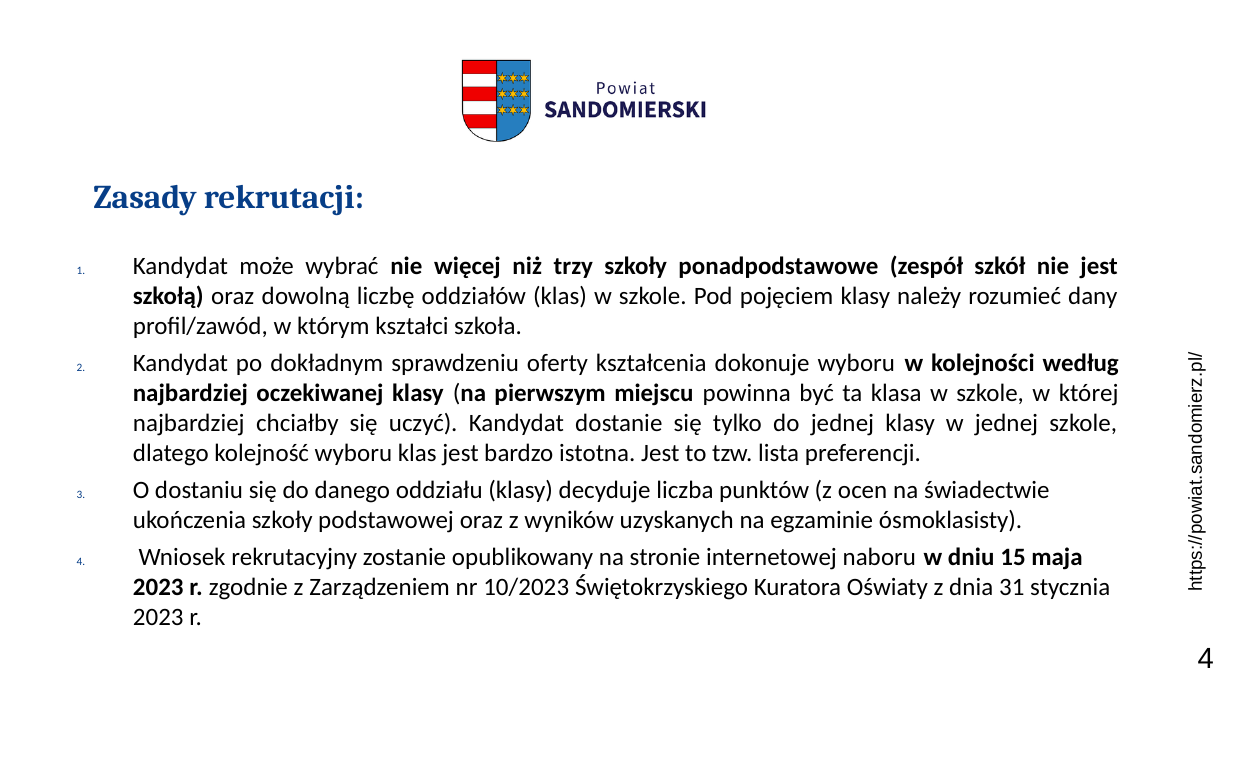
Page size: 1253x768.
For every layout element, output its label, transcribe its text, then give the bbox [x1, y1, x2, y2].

picture [460, 58, 707, 143]
text_box https://powiat.sandomierz.pl/ [1175, 330, 1226, 607]
list Kandydat może wybrać nie więcej niż trzy szkoły ponadpodstawowe (zespół szkół nie jest szkołą) oraz dowolną liczbę oddziałów (klas) w szkole. Pod pojęciem klasy należy rozumieć dany profil/zawód, w którym kształci szkoła. Kandydat po dokładnym sprawdzeniu oferty kształcenia dokonuje wyboru w kolejności według najbardziej oczekiwanej klasy (na pierwszym miejscu powinna być ta klasa w szkole, w której najbardziej chciałby się uczyć). Kandydat dostanie się tylko do jednej klasy w jednej szkole, dlatego kolejność wyboru klas jest bardzo istotna. Jest to tzw. lista preferencji. O dostaniu się do danego oddziału (klasy) decyduje liczba punktów (z ocen na świadectwie ukończenia szkoły podstawowej oraz z wyników uzyskanych na egzaminie ósmoklasisty). Wniosek rekrutacyjny zostanie opublikowany na stronie internetowej naboru w dniu 15 maja 2023 r. zgodnie z Zarządzeniem nr 10/2023 Świętokrzyskiego Kuratora Oświaty z dnia 31 stycznia 2023 r. [47, 242, 1134, 674]
title Zasady rekrutacji: [78, 167, 1123, 242]
text_box <numer> [1168, 632, 1244, 677]
